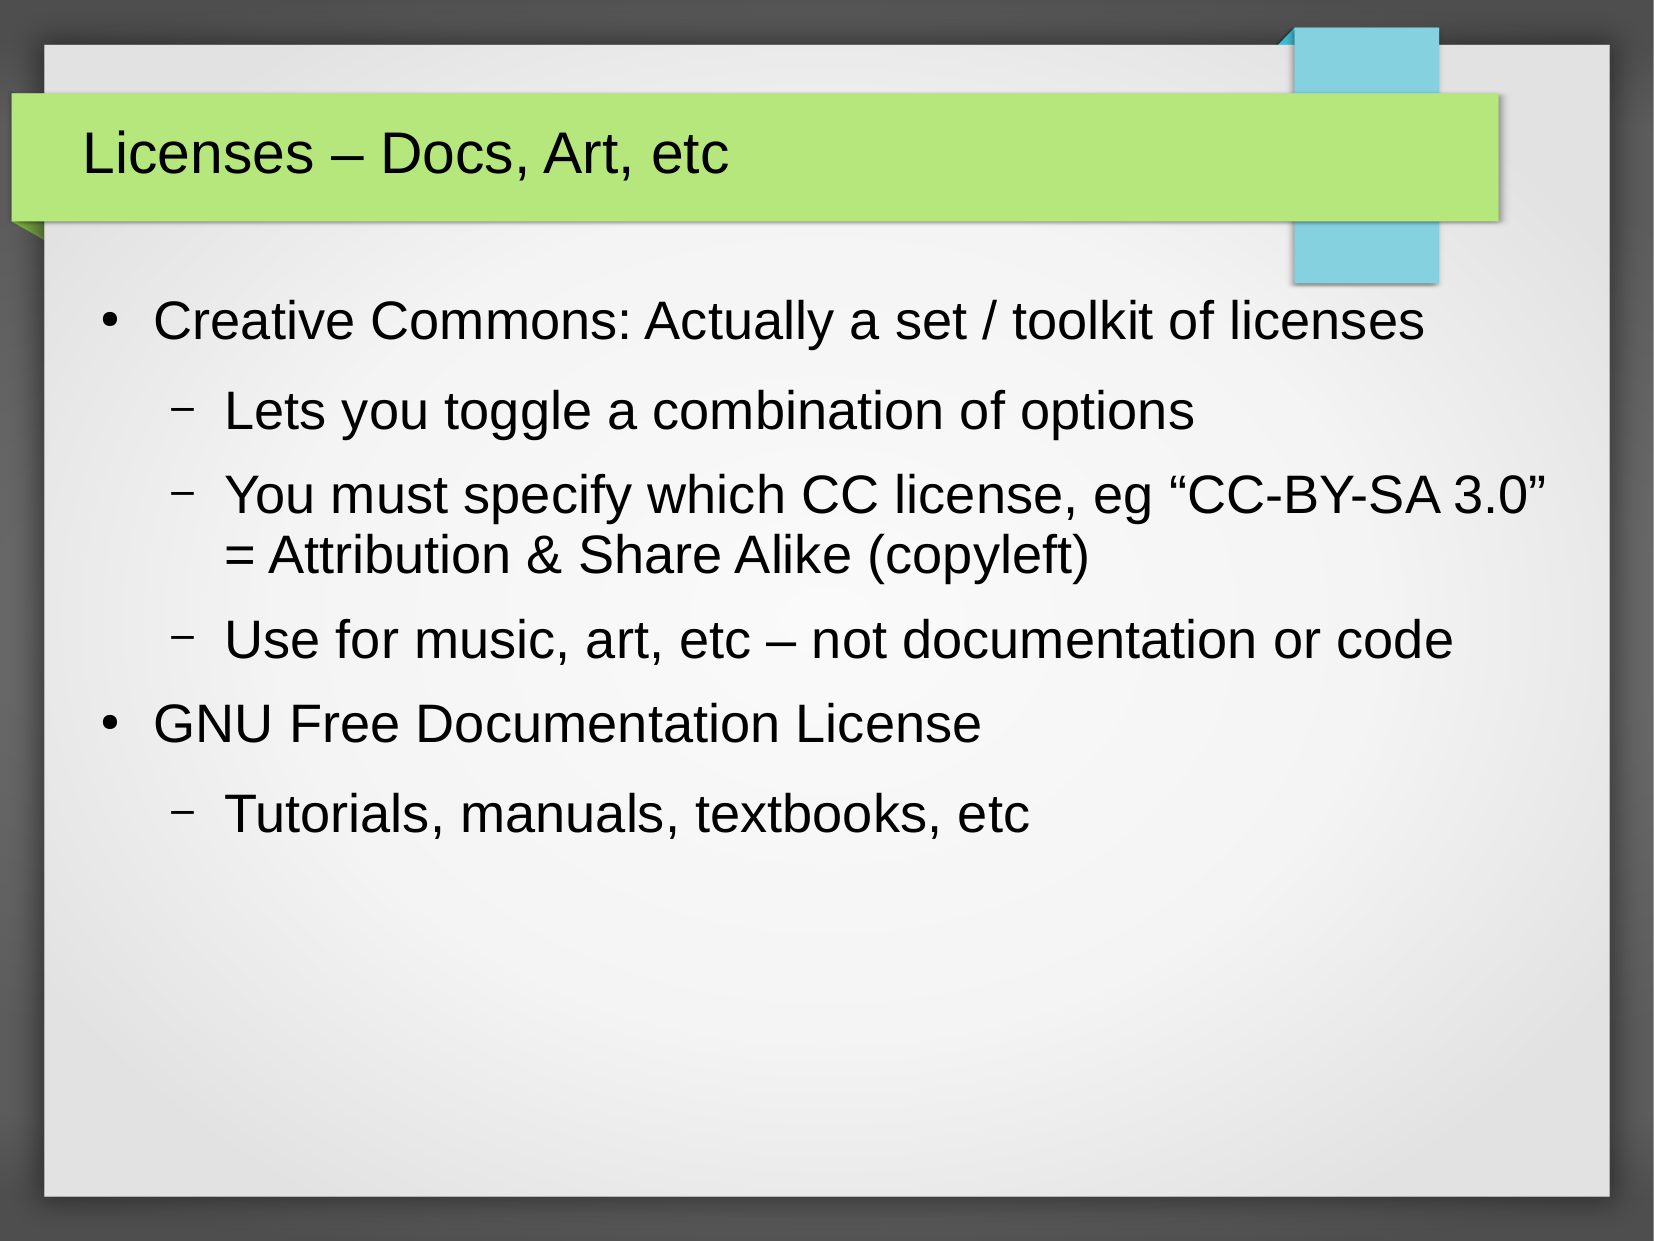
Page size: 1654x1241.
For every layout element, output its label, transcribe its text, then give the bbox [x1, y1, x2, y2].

title Licenses – Docs, Art, etc [82, 94, 1264, 213]
list Creative Commons: Actually a set / toolkit of licenses Lets you toggle a combination of options You must specify which CC license, eg “CC-BY-SA 3.0” = Attribution & Share Alike (copyleft) Use for music, art, etc – not documentation or code GNU Free Documentation License Tutorials, manuals, textbooks, etc [82, 290, 1571, 1010]
picture [0, 0, 1654, 1241]
